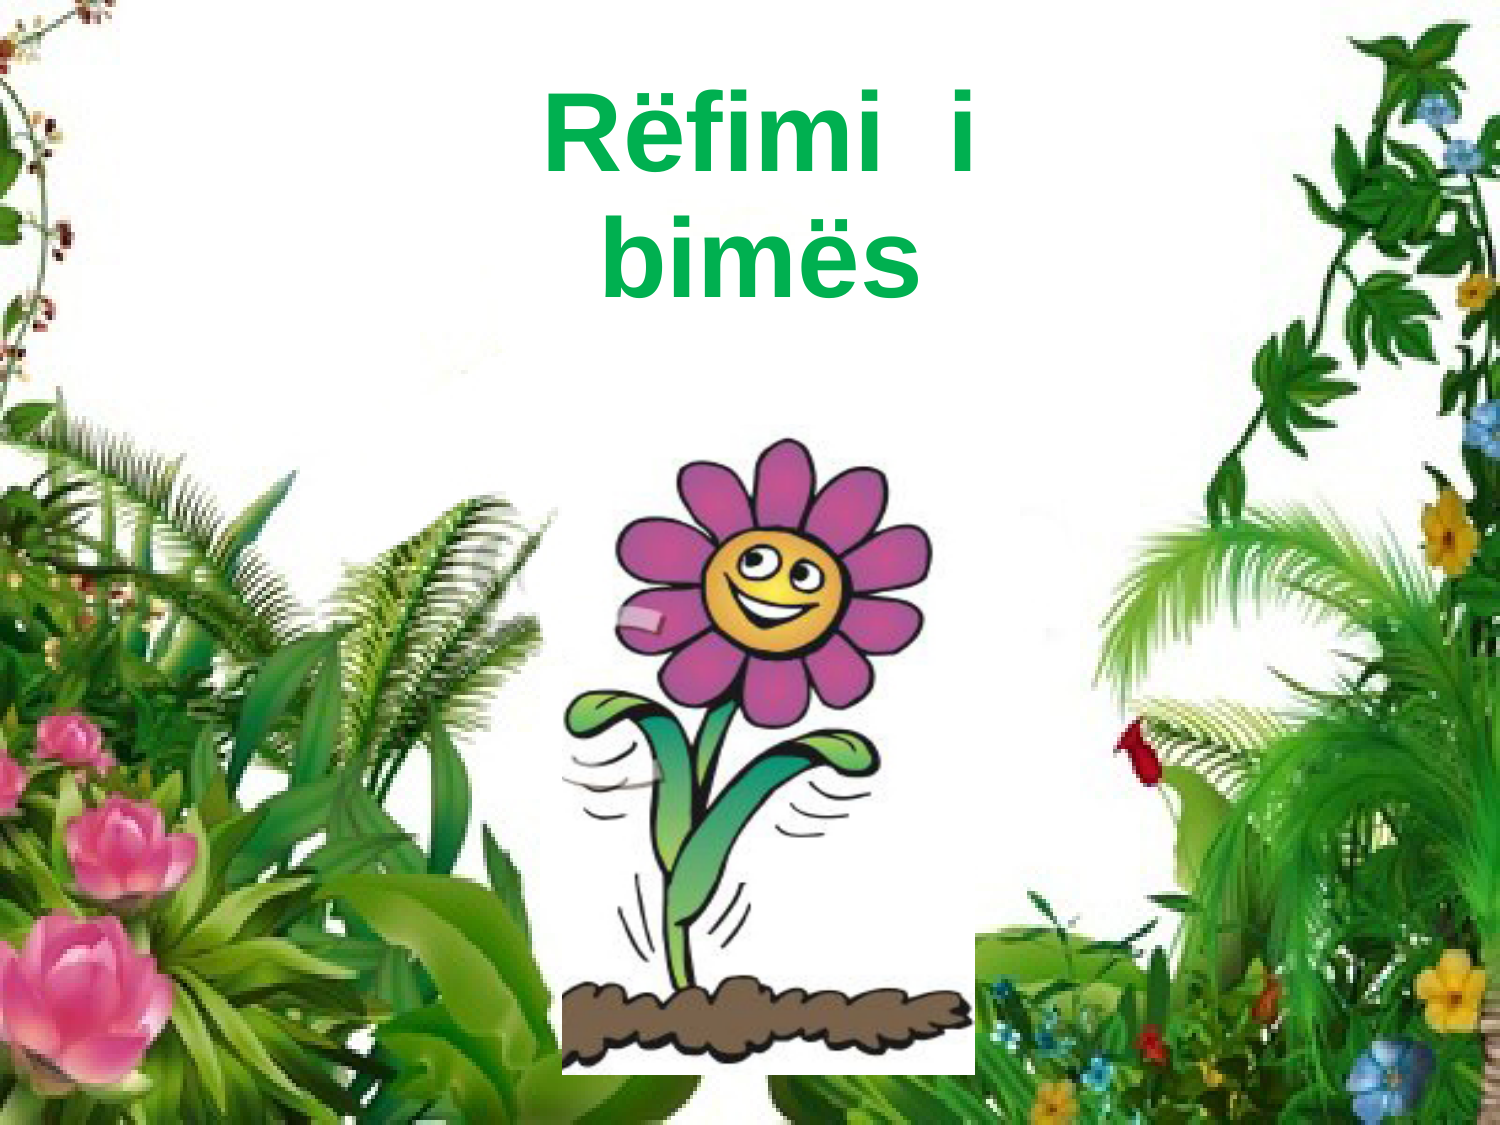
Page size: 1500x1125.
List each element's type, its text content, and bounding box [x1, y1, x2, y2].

picture [0, 0, 1500, 1125]
text_box Rëfimi i bimës [399, 62, 1122, 214]
